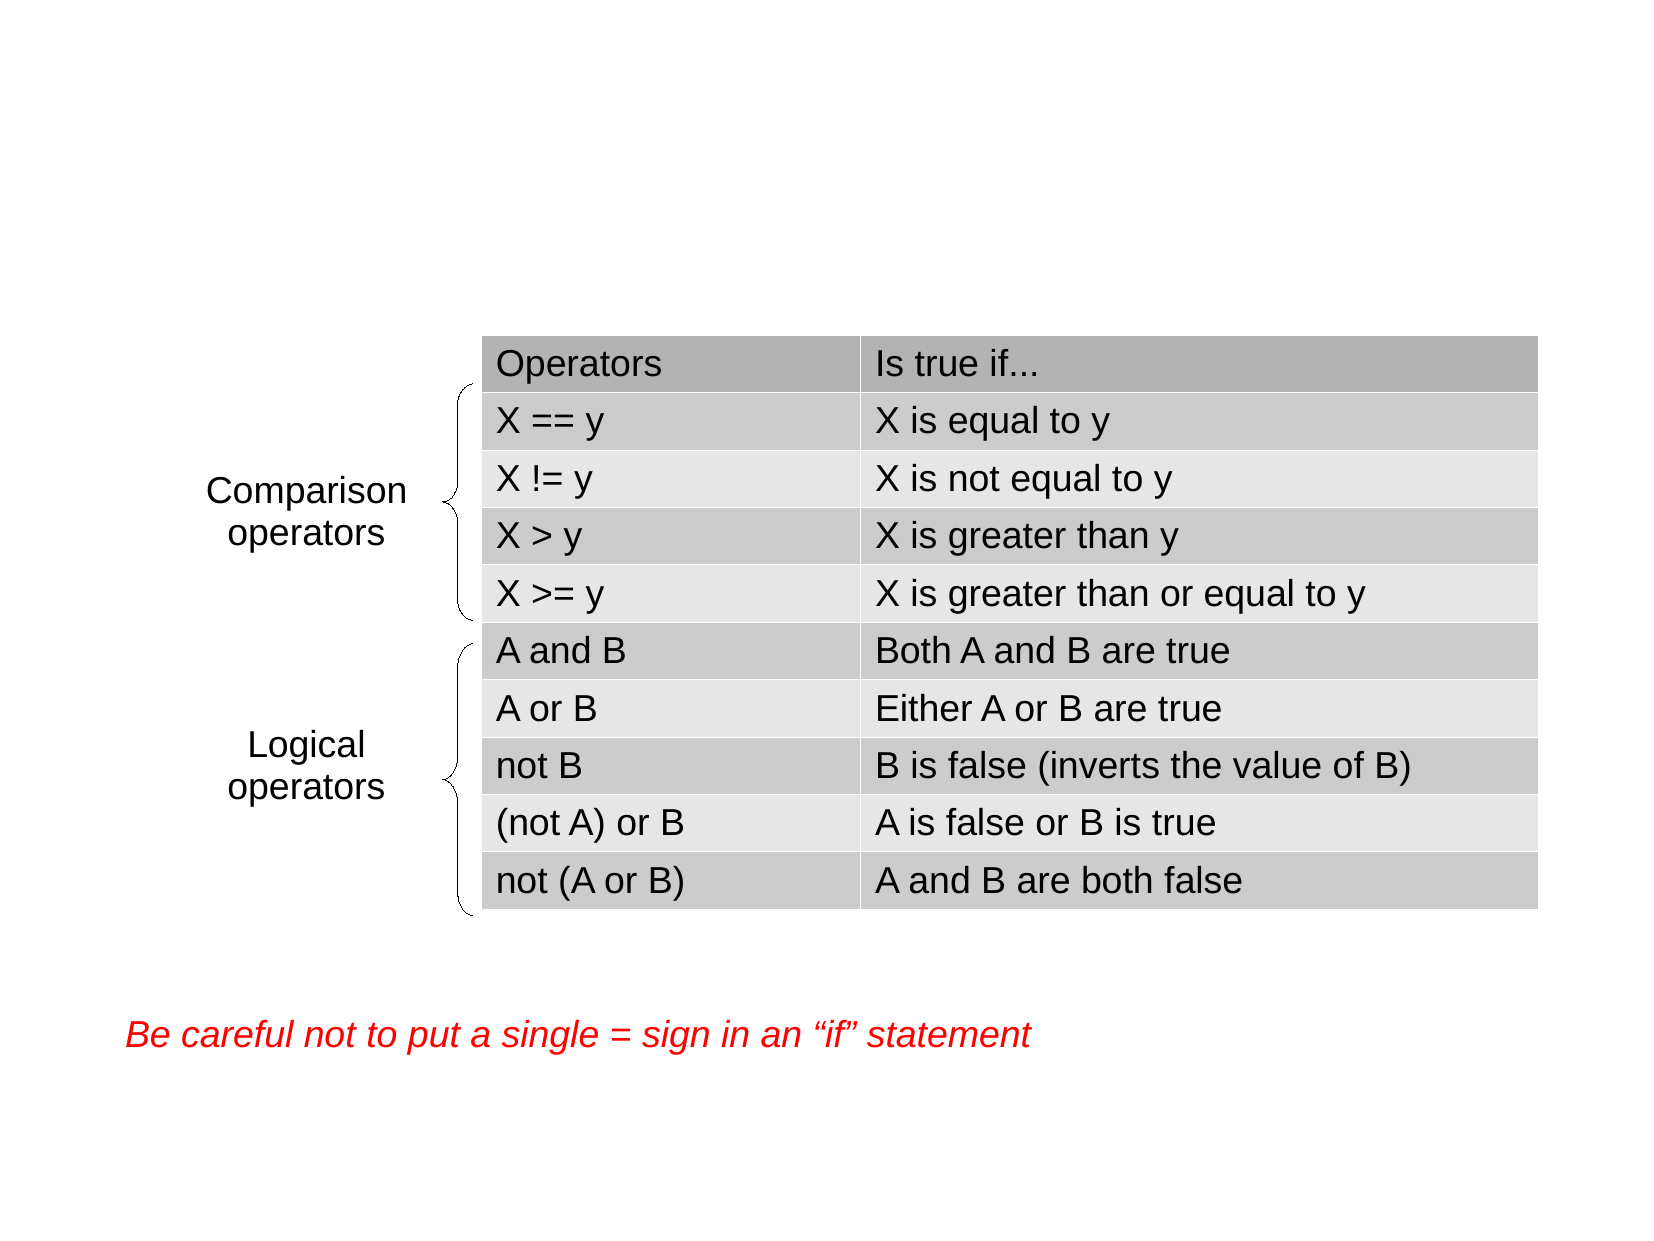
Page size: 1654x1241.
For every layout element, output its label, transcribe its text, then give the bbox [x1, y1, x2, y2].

table_cell (not A) or B [482, 795, 860, 851]
table_cell A and B are both false [861, 852, 1538, 909]
table_cell X == y [482, 393, 860, 450]
table_cell A is false or B is true [861, 795, 1538, 851]
table_cell Both A and B are true [861, 623, 1538, 679]
text_box Logical operators [177, 716, 436, 816]
table_cell B is false (inverts the value of B) [861, 738, 1538, 794]
table_cell Either A or B are true [861, 680, 1538, 737]
table_cell A or B [482, 680, 860, 737]
table_cell X >= y [482, 565, 860, 622]
table_cell X is greater than or equal to y [861, 565, 1538, 622]
text_box Be careful not to put a single = sign in an “if” statement [110, 1006, 1388, 1063]
table_header Operators [482, 336, 860, 392]
table_cell X is greater than y [861, 508, 1538, 564]
table_header Is true if... [861, 336, 1538, 392]
table_cell X is equal to y [861, 393, 1538, 450]
table_cell X != y [482, 451, 860, 507]
table_cell not B [482, 738, 860, 794]
text_box Comparison operators [177, 462, 436, 562]
table_cell X > y [482, 508, 860, 564]
table_cell not (A or B) [482, 852, 860, 909]
table_cell A and B [482, 623, 860, 679]
table_cell X is not equal to y [861, 451, 1538, 507]
